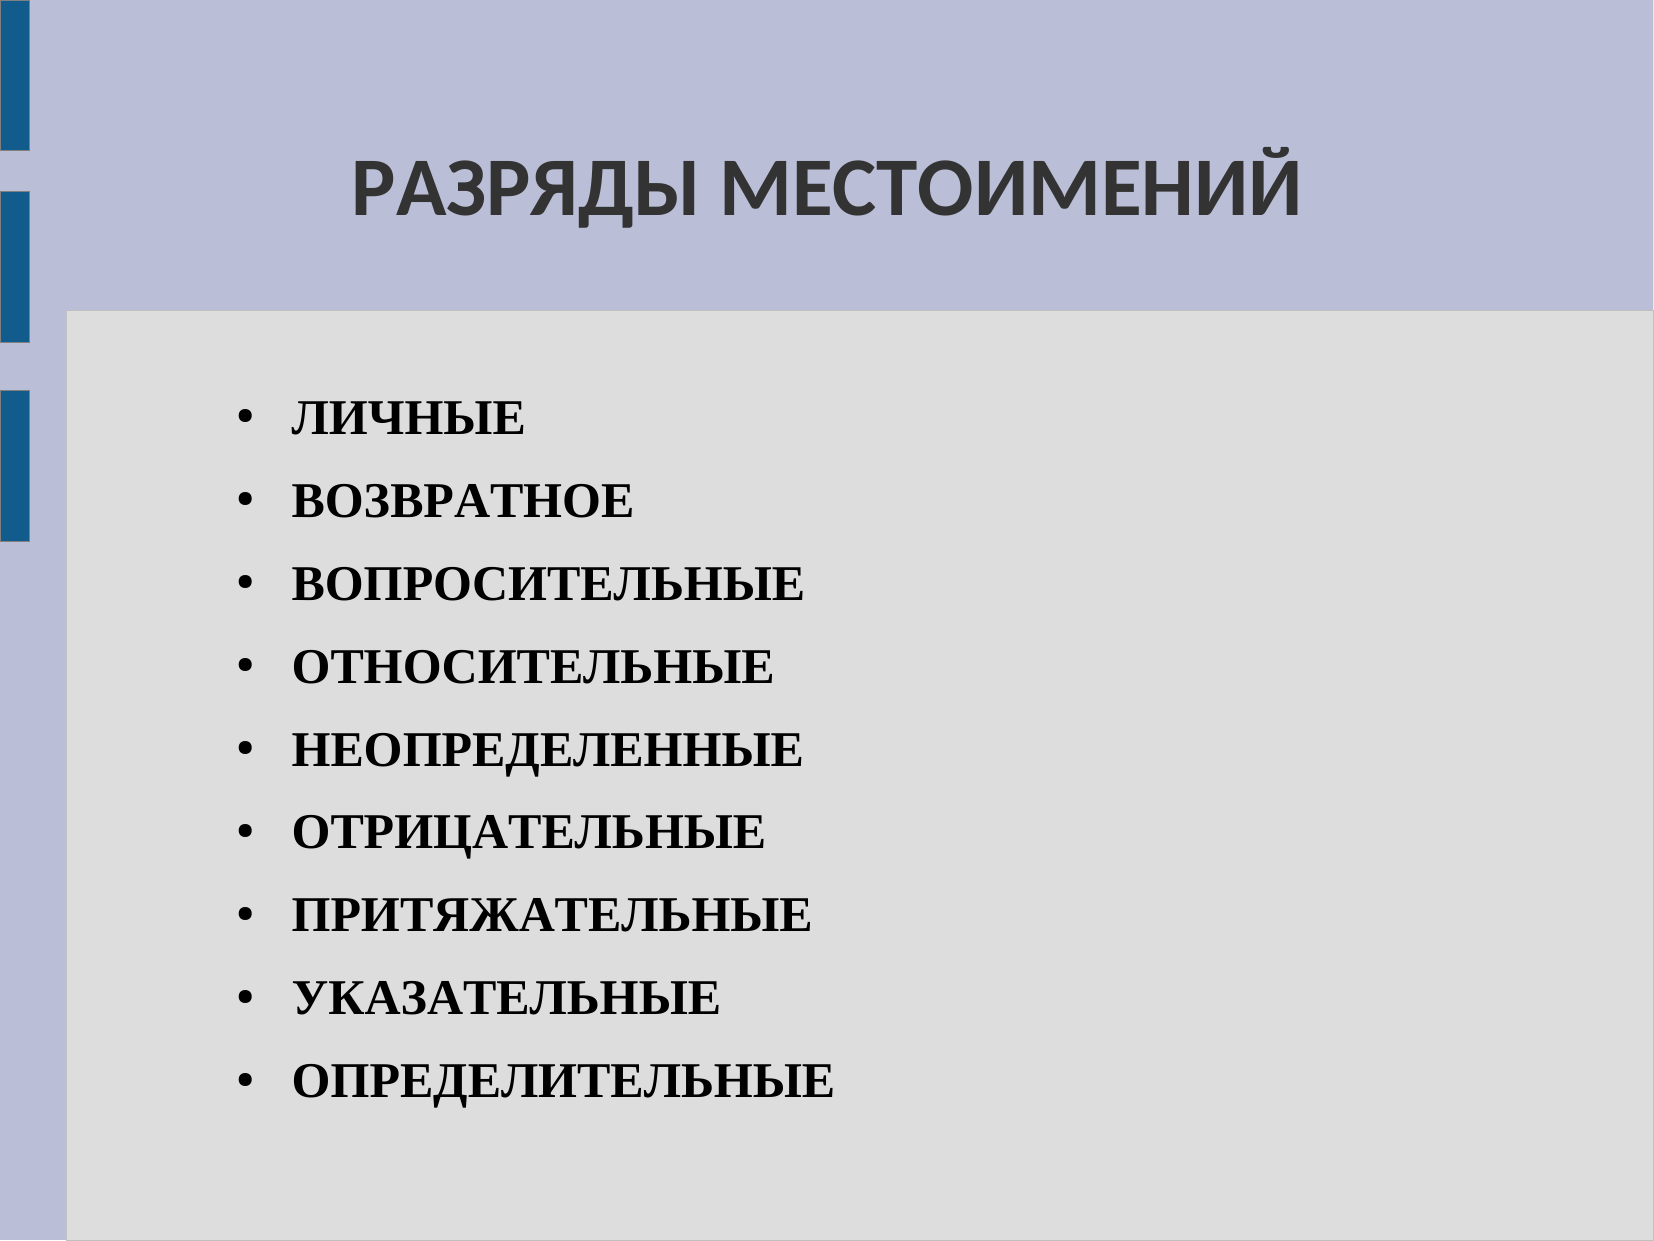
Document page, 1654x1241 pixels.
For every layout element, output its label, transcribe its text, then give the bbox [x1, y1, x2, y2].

subtitle ЛИЧНЫЕ ВОЗВРАТНОЕ ВОПРОСИТЕЛЬНЫЕ ОТНОСИТЕЛЬНЫЕ НЕОПРЕДЕЛЕННЫЕ ОТРИЦАТЕЛЬНЫЕ ПРИТЯЖАТЕЛЬНЫЕ УКАЗАТЕЛЬНЫЕ ОПРЕДЕЛИТЕЛЬНЫЕ [236, 344, 1534, 1127]
title РАЗРЯДЫ МЕСТОИМЕНИЙ [121, 91, 1534, 299]
